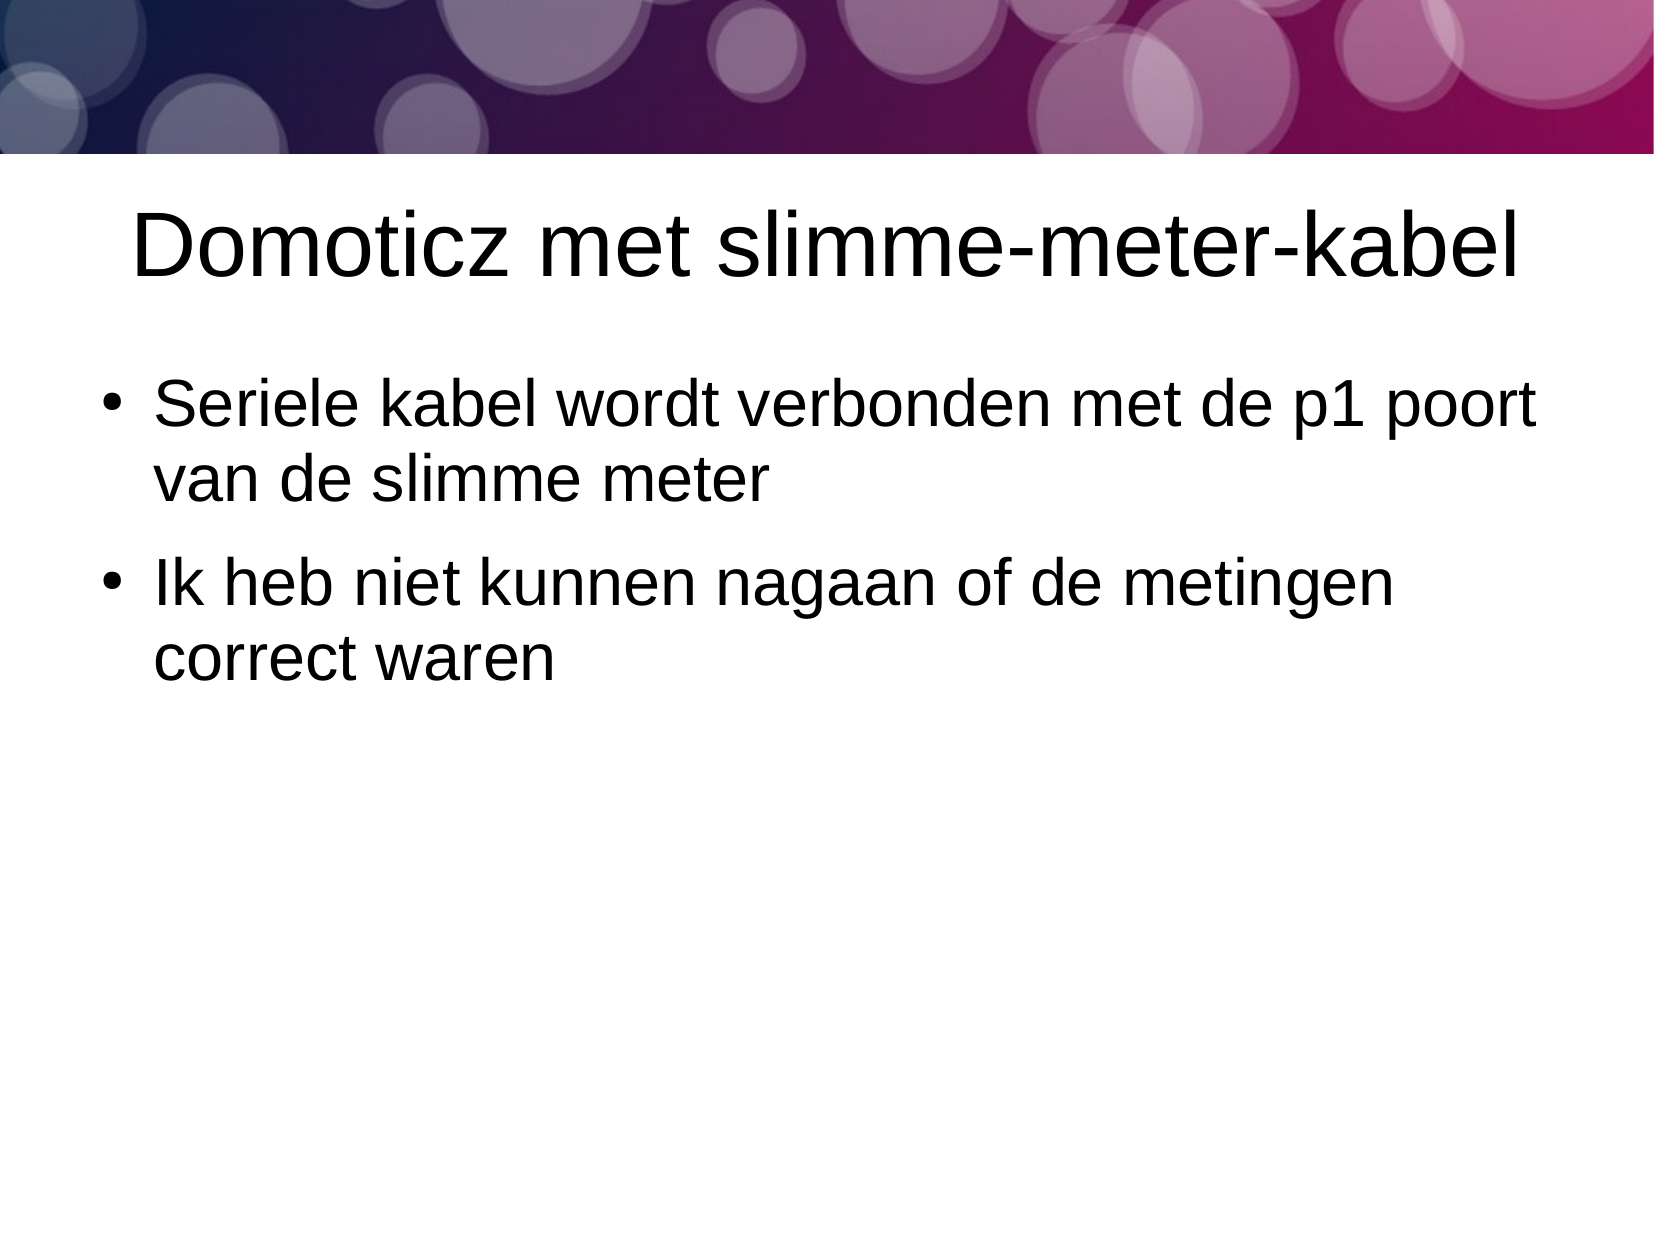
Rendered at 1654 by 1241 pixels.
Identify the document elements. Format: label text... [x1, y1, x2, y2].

picture [0, 0, 1654, 154]
list Seriele kabel wordt verbonden met de p1 poort van de slimme meter Ik heb niet kunnen nagaan of de metingen correct waren [82, 366, 1571, 1087]
title Domoticz met slimme-meter-kabel [82, 159, 1571, 331]
